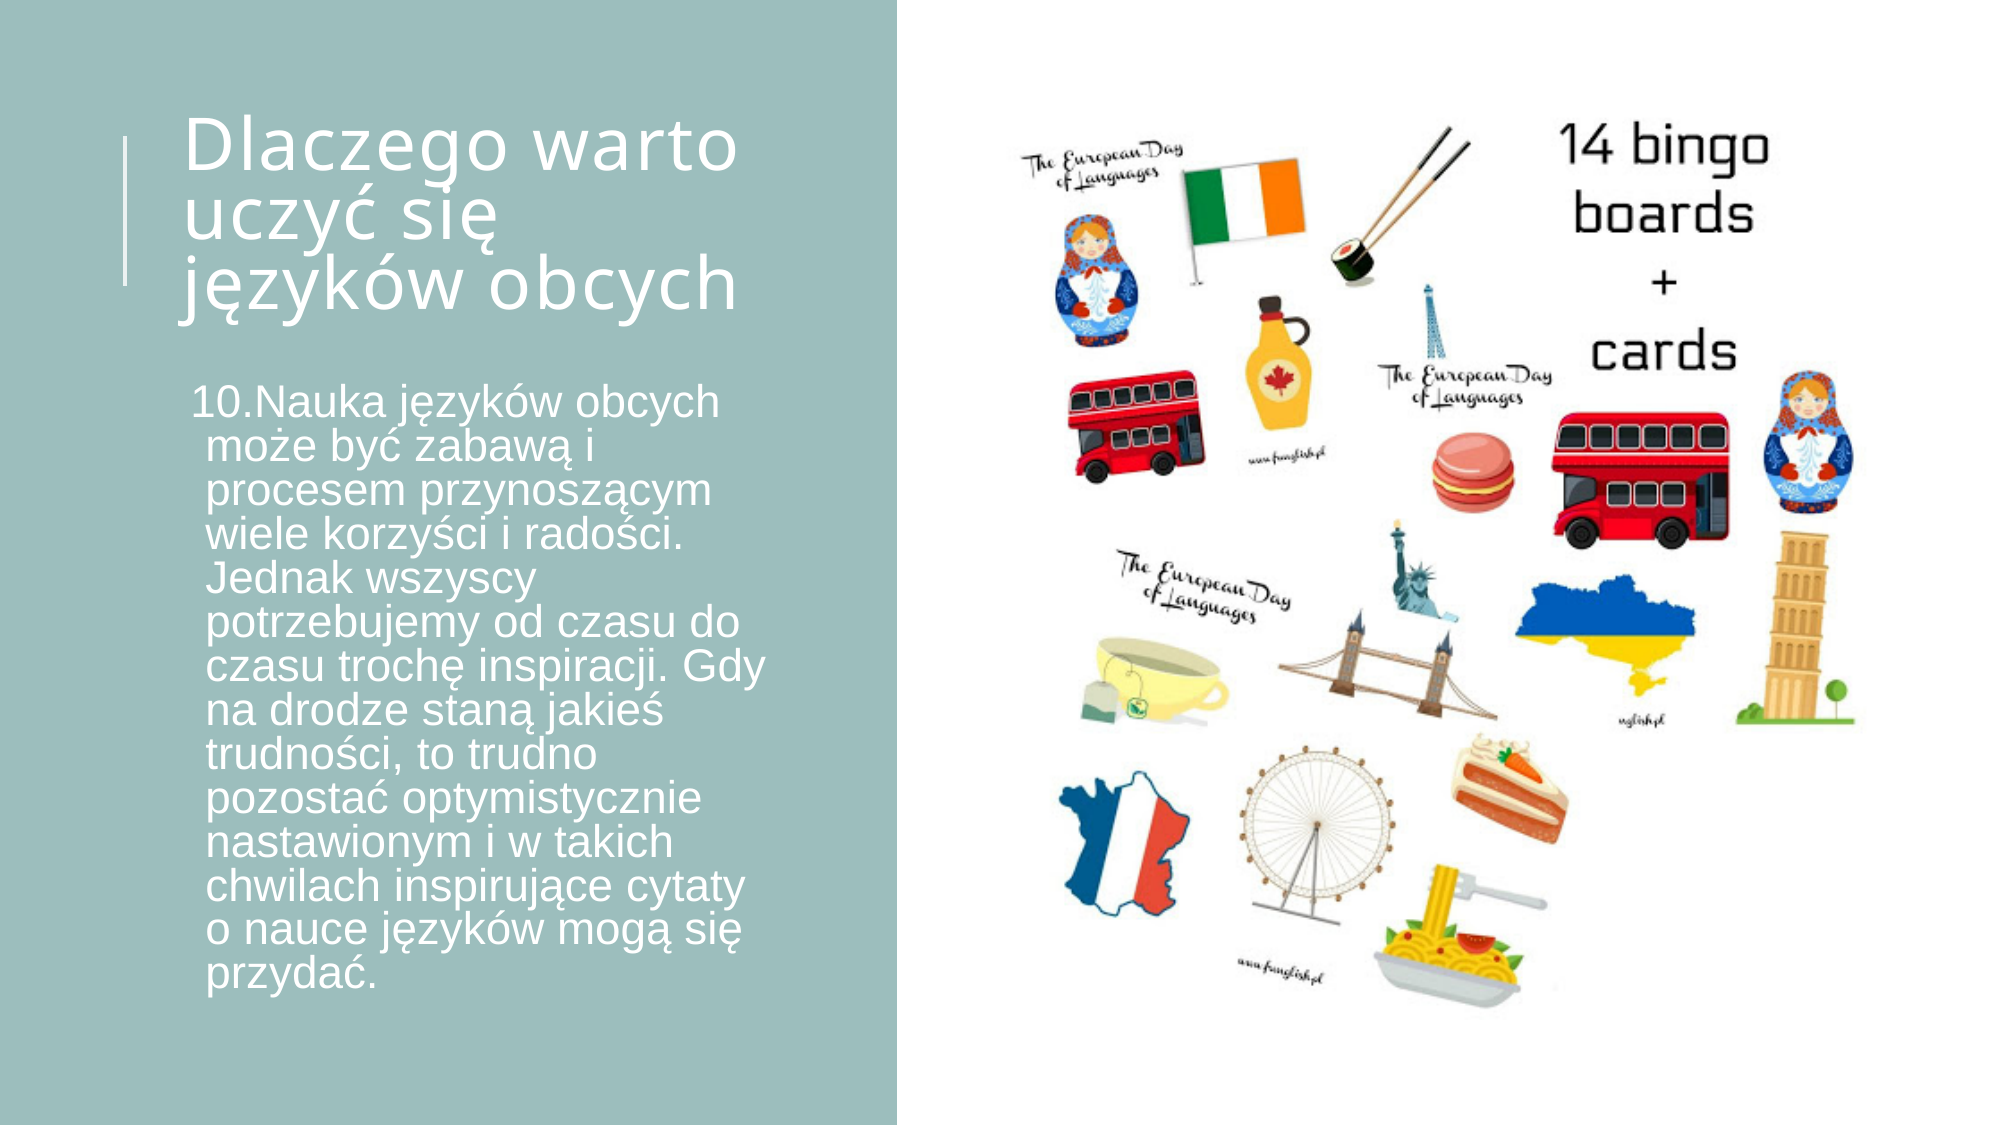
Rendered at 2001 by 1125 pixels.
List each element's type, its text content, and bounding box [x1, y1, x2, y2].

list 10.Nauka języków obcych może być zabawą i procesem przynoszącym wiele korzyści i radości. Jednak wszyscy potrzebujemy od czasu do czasu trochę inspiracji. Gdy na drodze staną jakieś trudności, to trudno pozostać optymistycznie nastawionym i w takich chwilach inspirujące cytaty o nauce języków mogą się przydać. [168, 375, 791, 1021]
title Dlaczego warto uczyć się języków obcych [168, 96, 788, 343]
picture [999, 104, 1895, 1021]
text_box [0, 0, 897, 1125]
